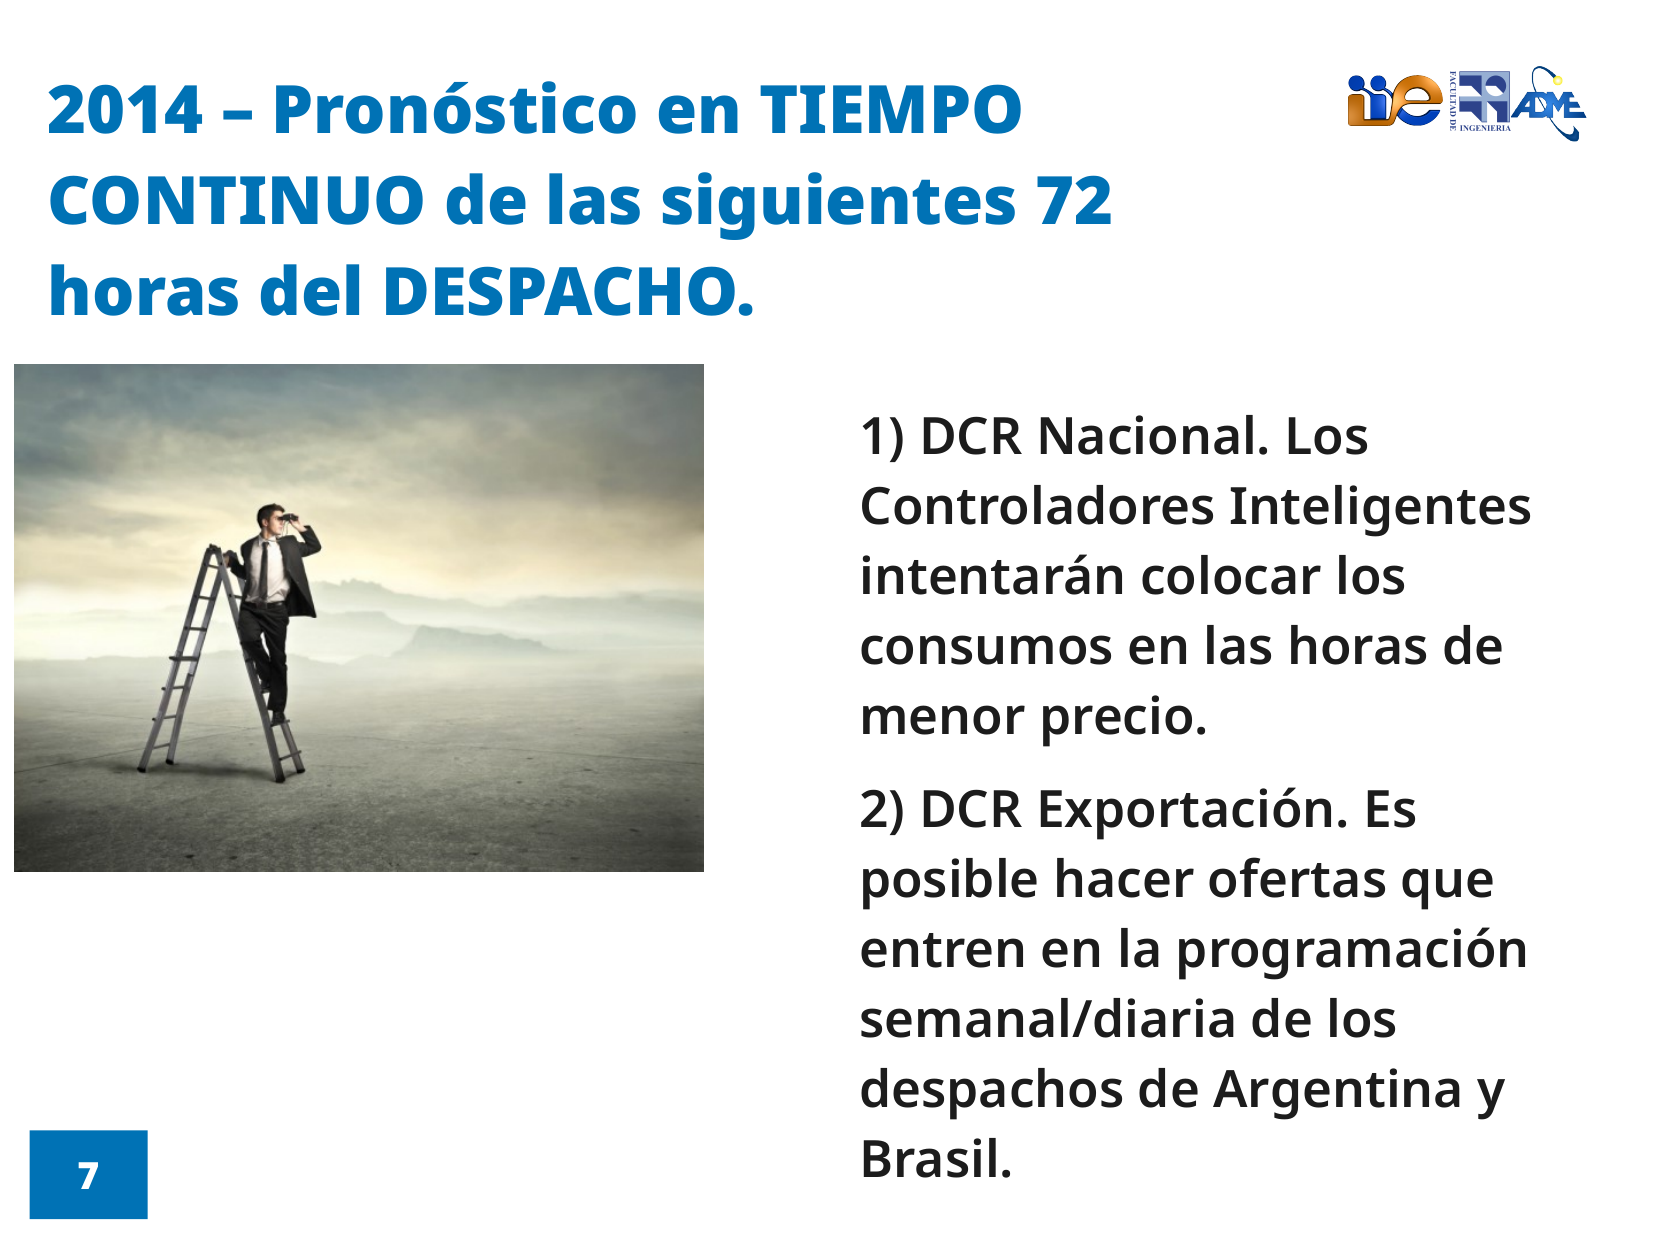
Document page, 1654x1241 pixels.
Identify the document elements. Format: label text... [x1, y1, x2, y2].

picture [1450, 66, 1589, 143]
picture [1348, 75, 1443, 126]
title 2014 – Pronóstico en TIEMPO CONTINUO de las siguientes 72 horas del DESPACHO. [47, 88, 1317, 335]
picture [14, 364, 704, 873]
list 1) DCR Nacional. Los Controladores Inteligentes intentarán colocar los consumos en las horas de menor precio. 2) DCR Exportación. Es posible hacer ofertas que entren en la programación semanal/diaria de los despachos de Argentina y Brasil. [859, 399, 1592, 1195]
